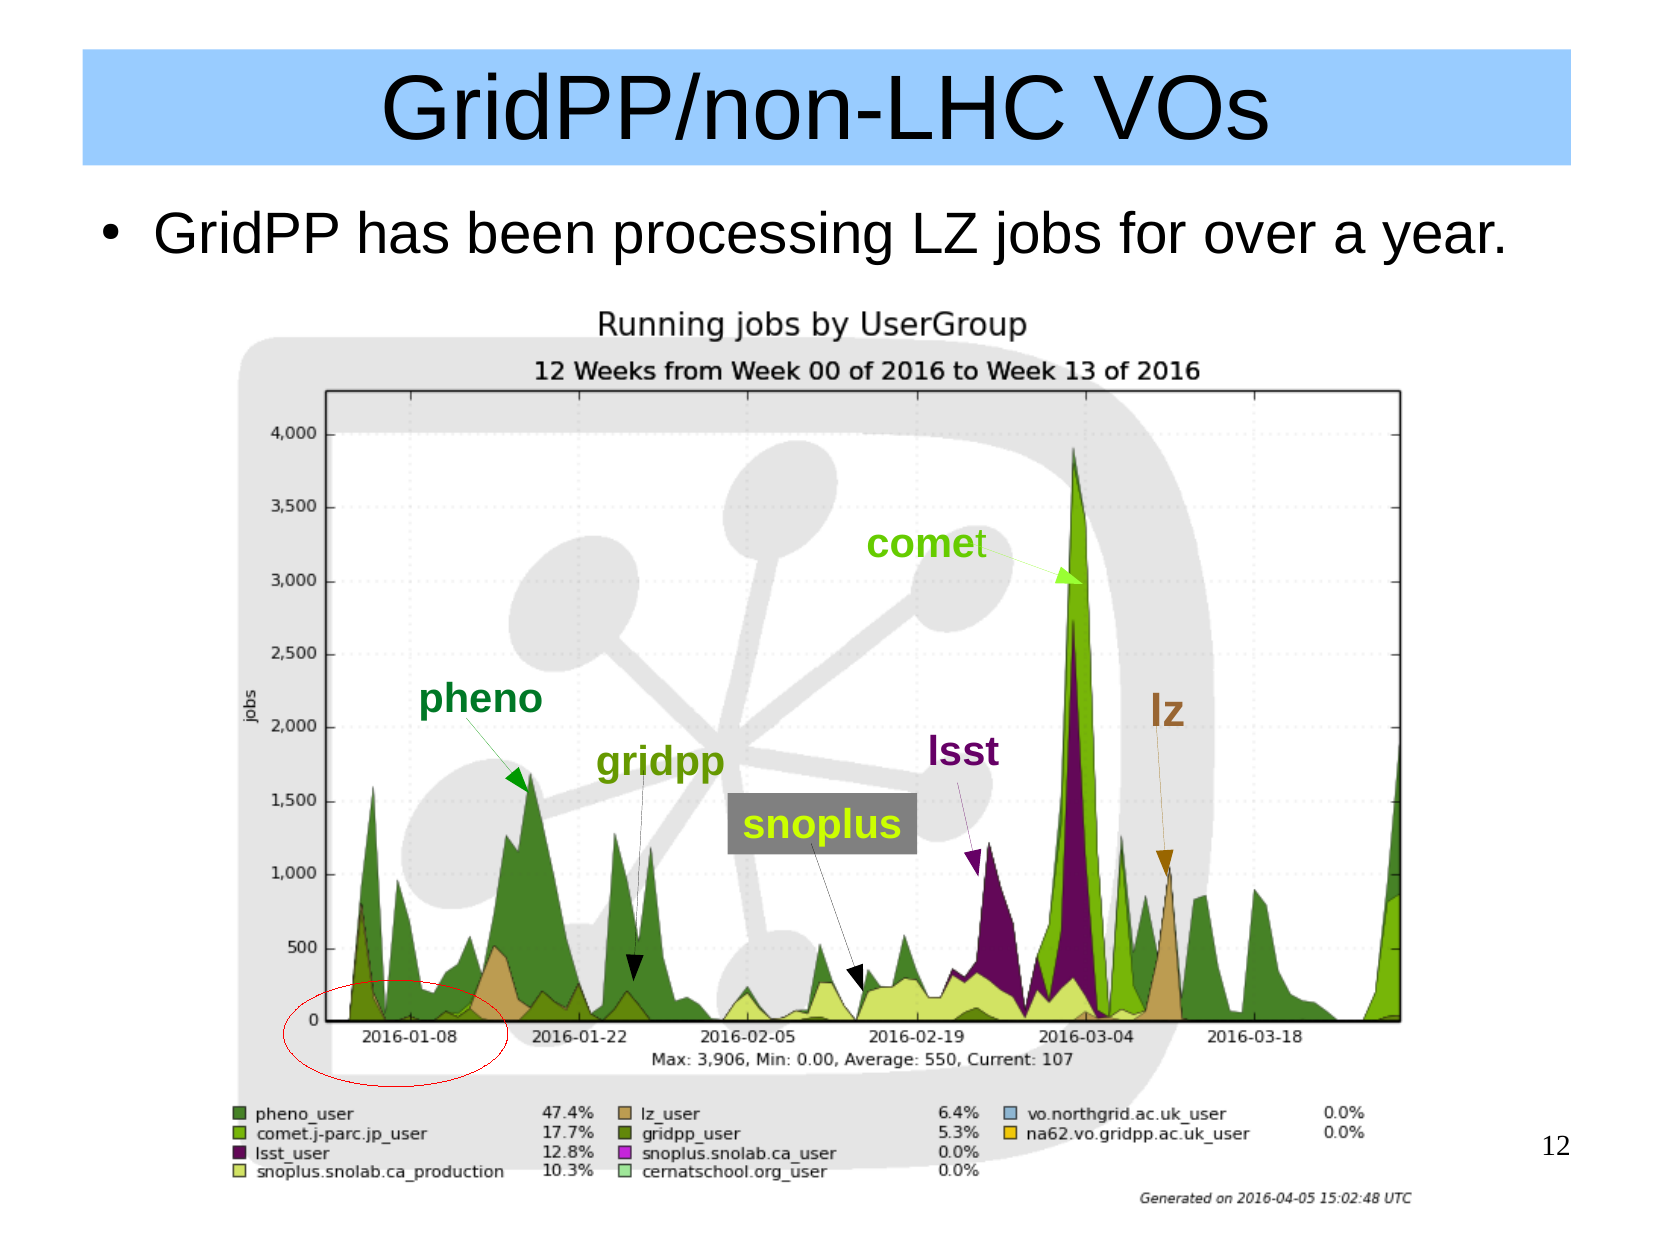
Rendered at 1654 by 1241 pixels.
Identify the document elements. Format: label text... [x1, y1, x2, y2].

text_box gridpp [581, 730, 741, 792]
text_box snoplus [727, 793, 918, 855]
text_box lz [1135, 678, 1201, 745]
text_box pheno [403, 667, 559, 729]
text_box comet [851, 512, 1003, 575]
list GridPP has been processing LZ jobs for over a year. [82, 200, 1571, 1010]
title GridPP/non-LHC VOs [82, 49, 1571, 166]
picture [204, 301, 1418, 1211]
text_box lsst [912, 719, 1015, 782]
